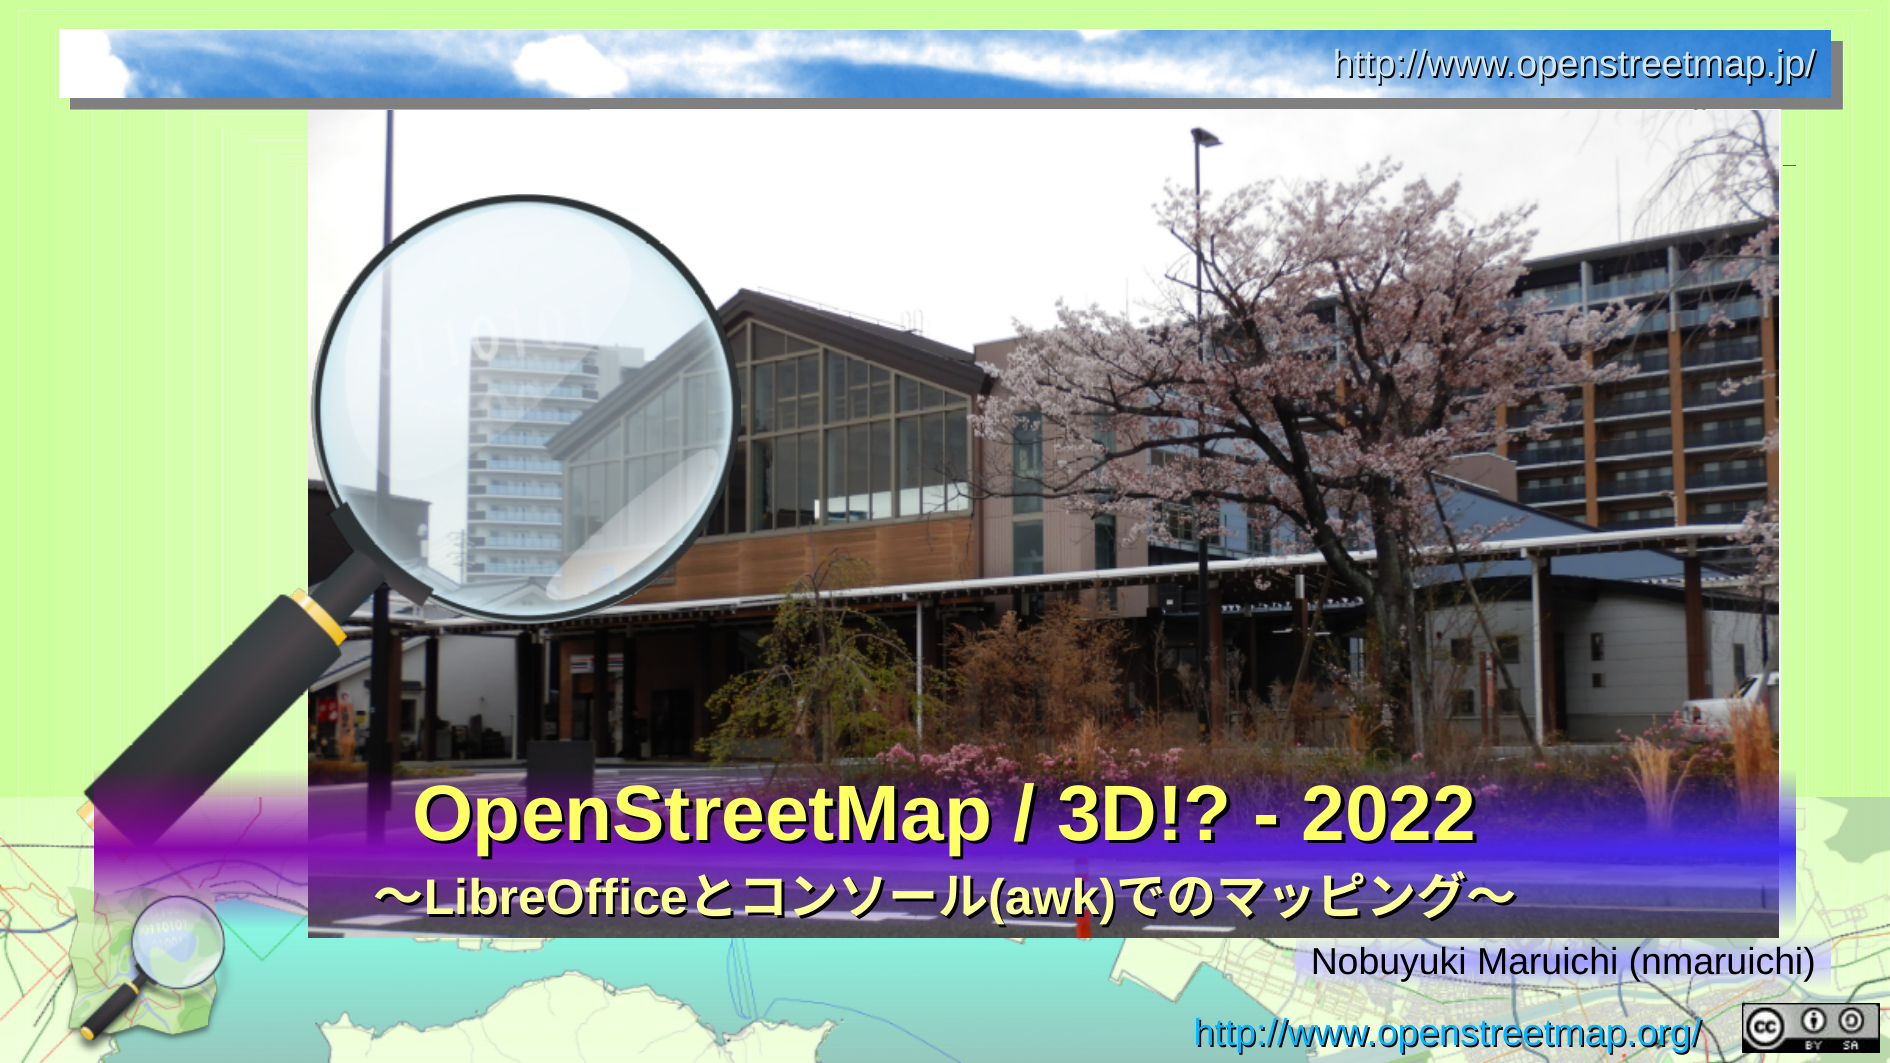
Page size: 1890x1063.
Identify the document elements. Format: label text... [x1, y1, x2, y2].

text_box Nobuyuki Maruichi (nmaruichi) [1296, 933, 1831, 990]
picture [0, 109, 1890, 1063]
title OpenStreetMap / 3D!? - 2022 〜LibreOfficeとコンソール(awk)でのマッピング〜 [94, 777, 1796, 921]
picture [59, 29, 1831, 98]
